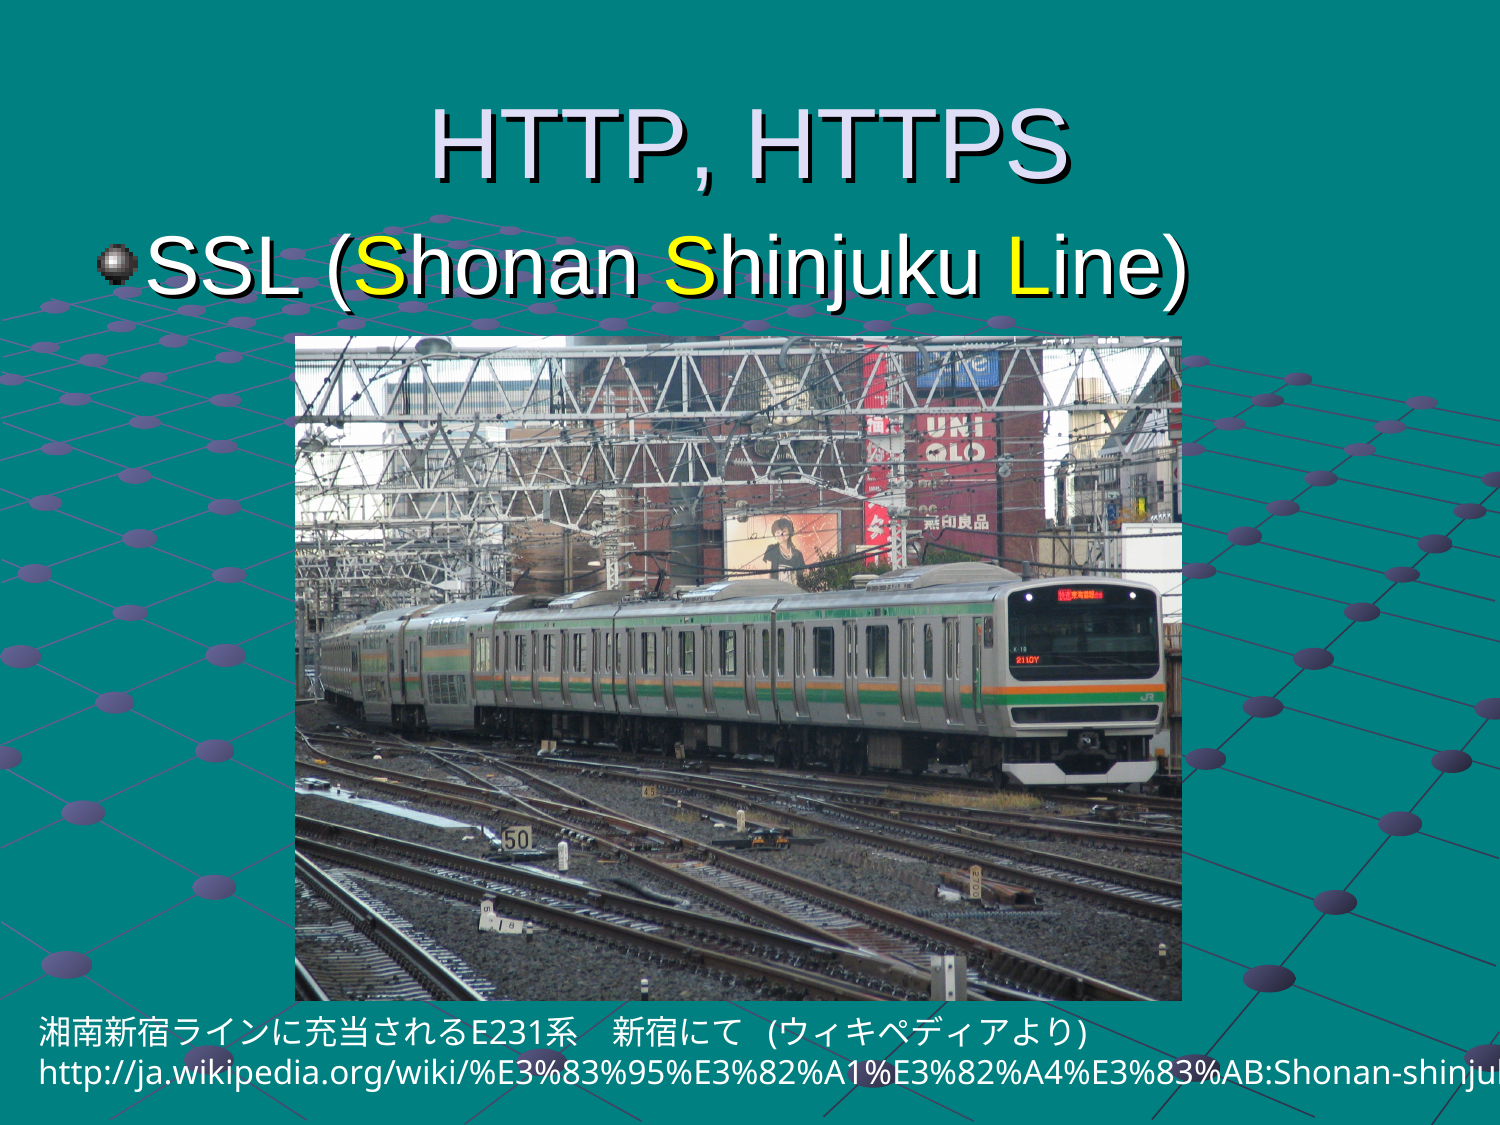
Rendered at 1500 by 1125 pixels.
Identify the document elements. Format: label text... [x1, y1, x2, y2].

text_box HTTP, HTTPS [75, 45, 1426, 203]
picture [295, 336, 1182, 1001]
text_box SSL (Shonan Shinjuku Line) [75, 203, 1426, 830]
picture [89, 236, 138, 285]
text_box 湘南新宿ラインに充当されるE231系 新宿にて (ウィキペディアより) http://ja.wikipedia.org/wiki/%E3%83%95%E3%82%A1%E3%82%A4%E3%83%AB:Shonan-shinjuku-line-E231.jpg [23, 1003, 1500, 1123]
